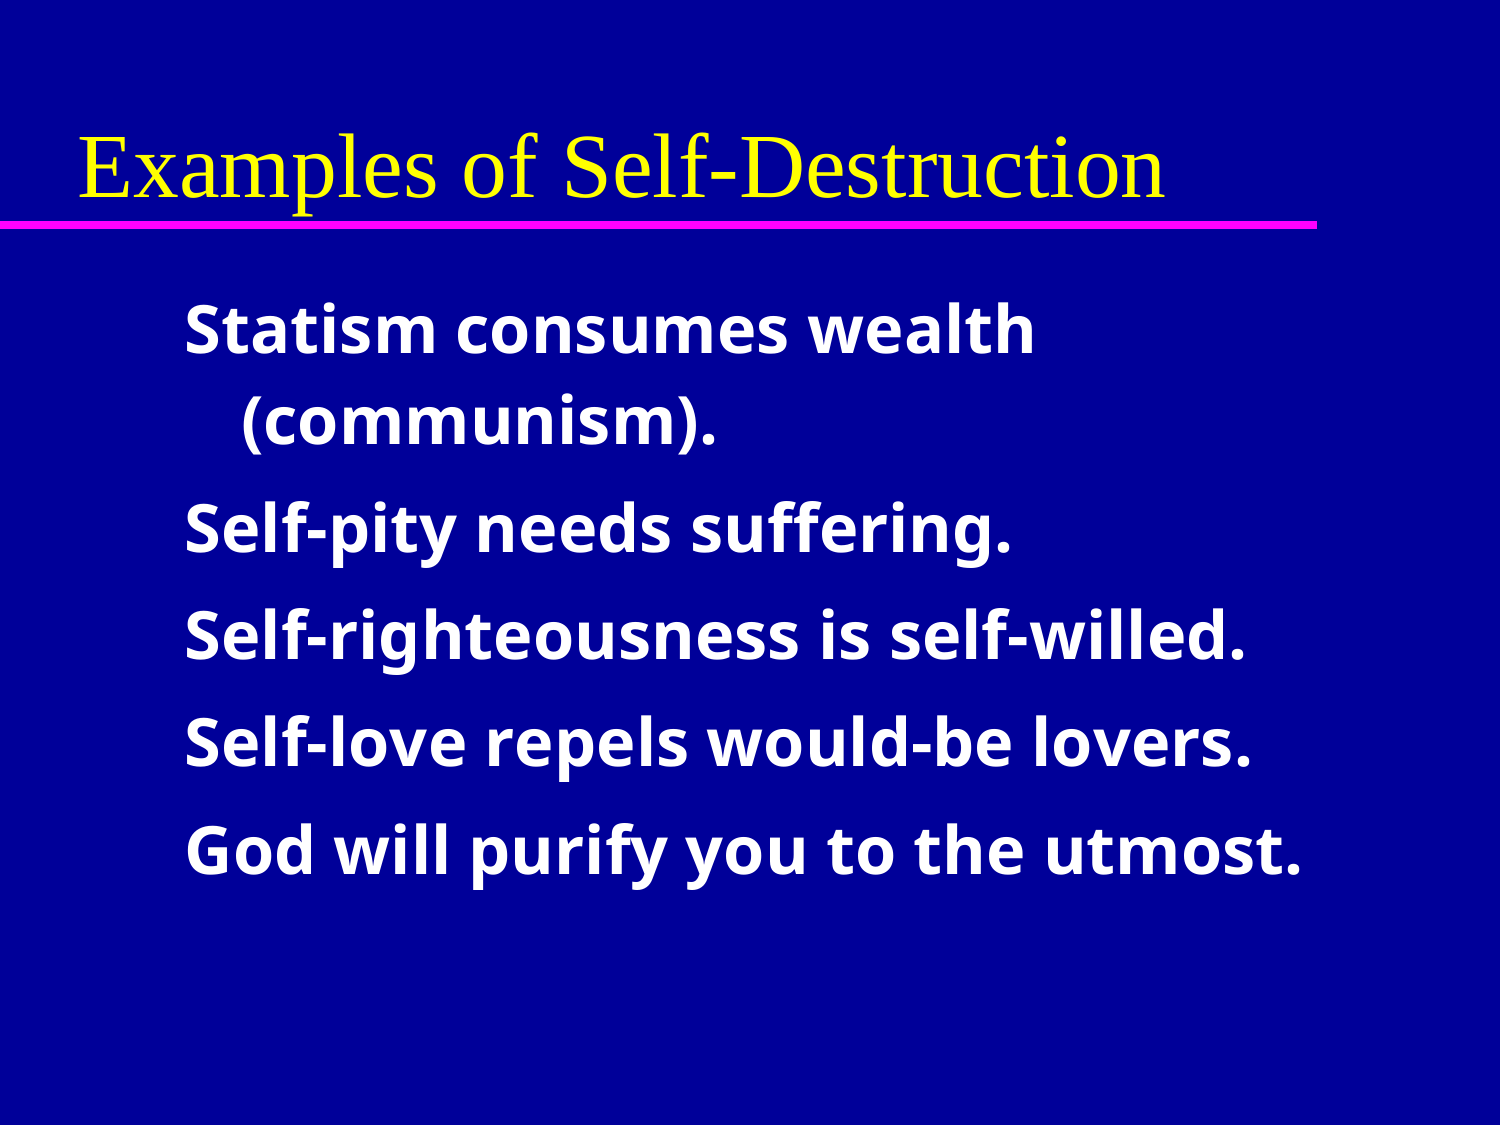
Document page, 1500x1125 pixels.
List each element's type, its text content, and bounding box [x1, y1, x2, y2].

title Examples of Self-Destruction [62, 43, 1488, 225]
list Statism consumes wealth (communism). Self-pity needs suffering. Self-righteousness is self-willed. Self-love repels would-be lovers. God will purify you to the utmost. [169, 275, 1438, 951]
